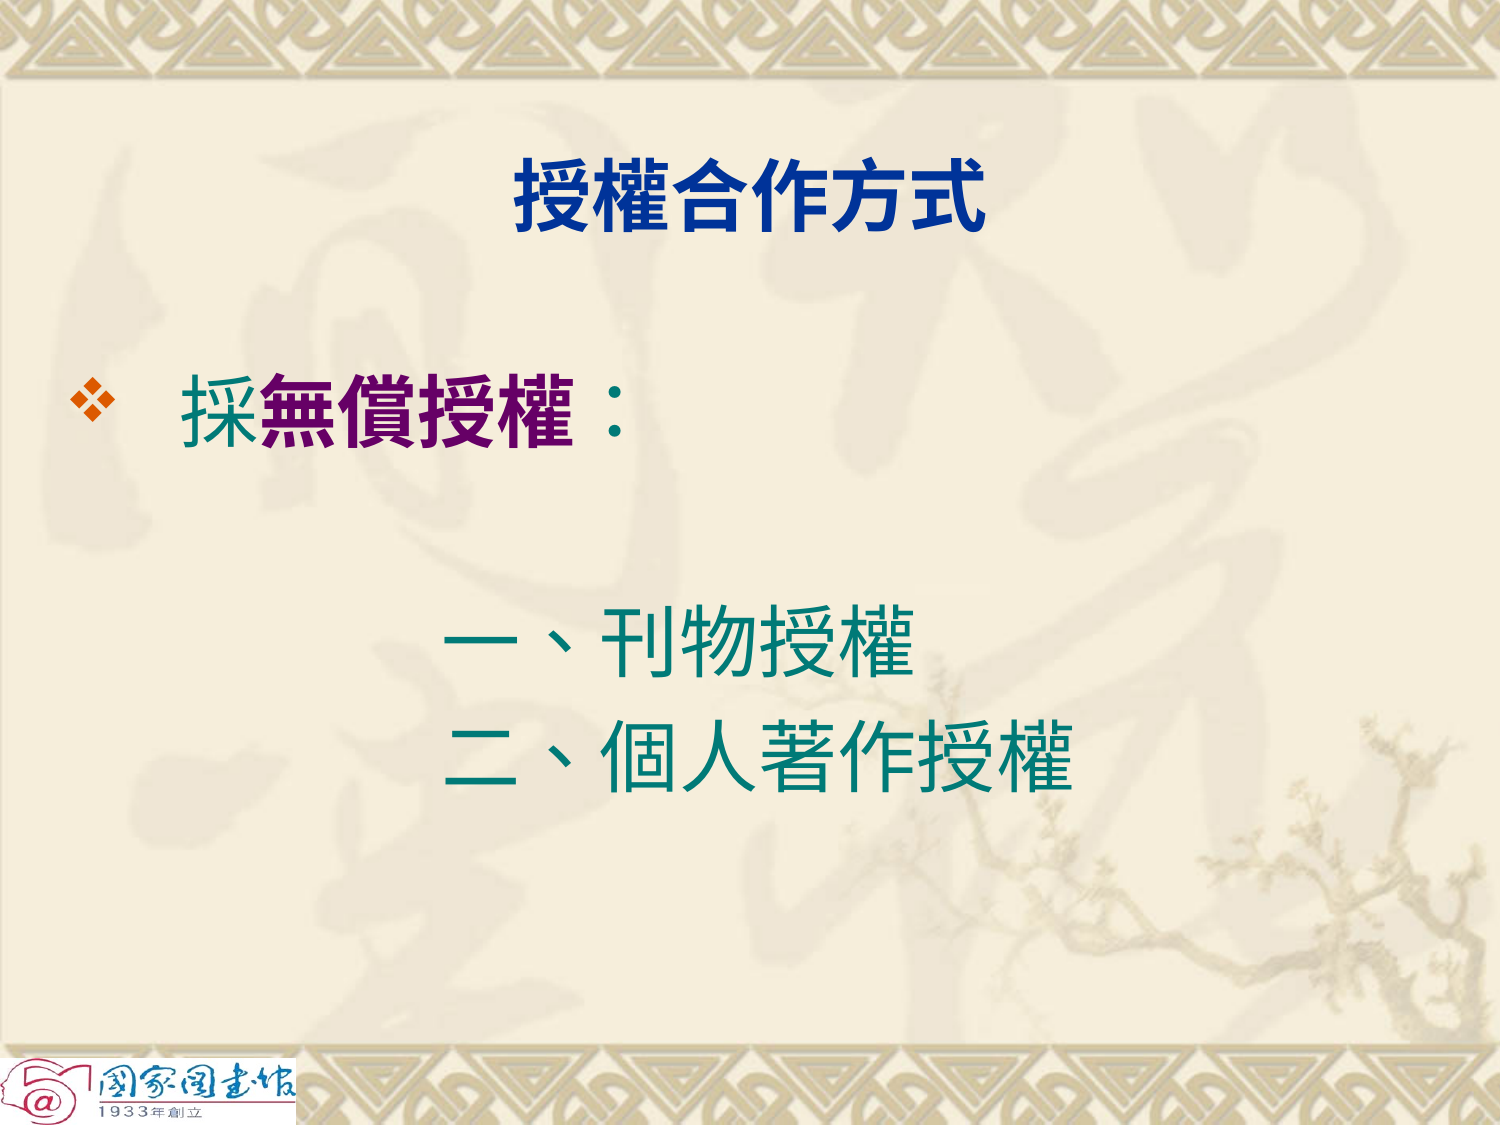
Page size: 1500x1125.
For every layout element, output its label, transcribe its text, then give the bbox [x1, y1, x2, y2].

picture [0, 0, 1500, 1125]
title 授權合作方式 [49, 99, 1451, 288]
list 採無償授權： 一、刊物授權 二、個人著作授權 [50, 350, 1452, 1039]
